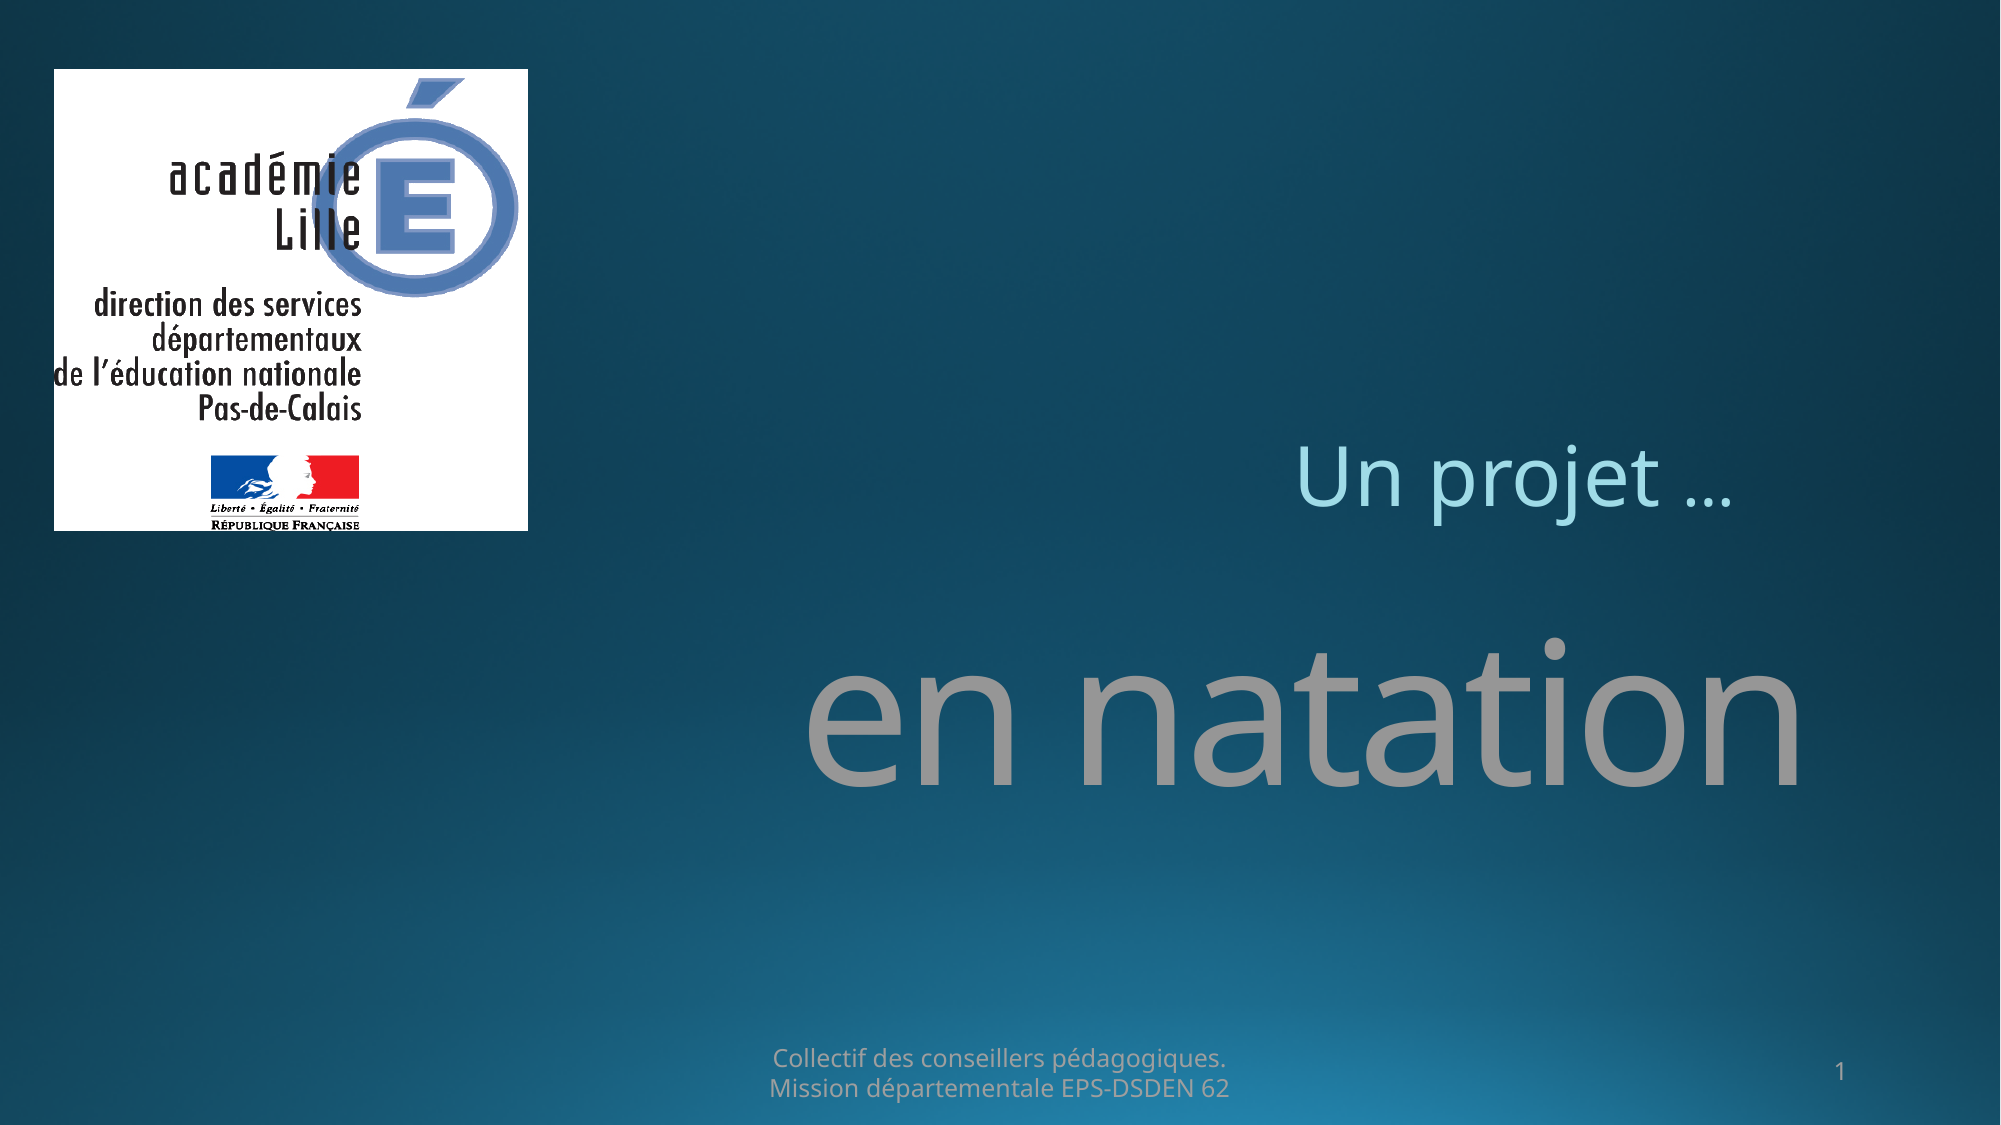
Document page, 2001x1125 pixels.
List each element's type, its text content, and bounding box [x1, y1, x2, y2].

text_box Un projet … [528, 406, 1750, 531]
picture [0, 0, 2001, 1125]
text_box <numéro> [1412, 1042, 1863, 1103]
text_box en natation [328, 578, 1829, 848]
text_box Collectif des conseillers pédagogiques. Mission départementale EPS-DSDEN 62 [662, 1042, 1338, 1103]
